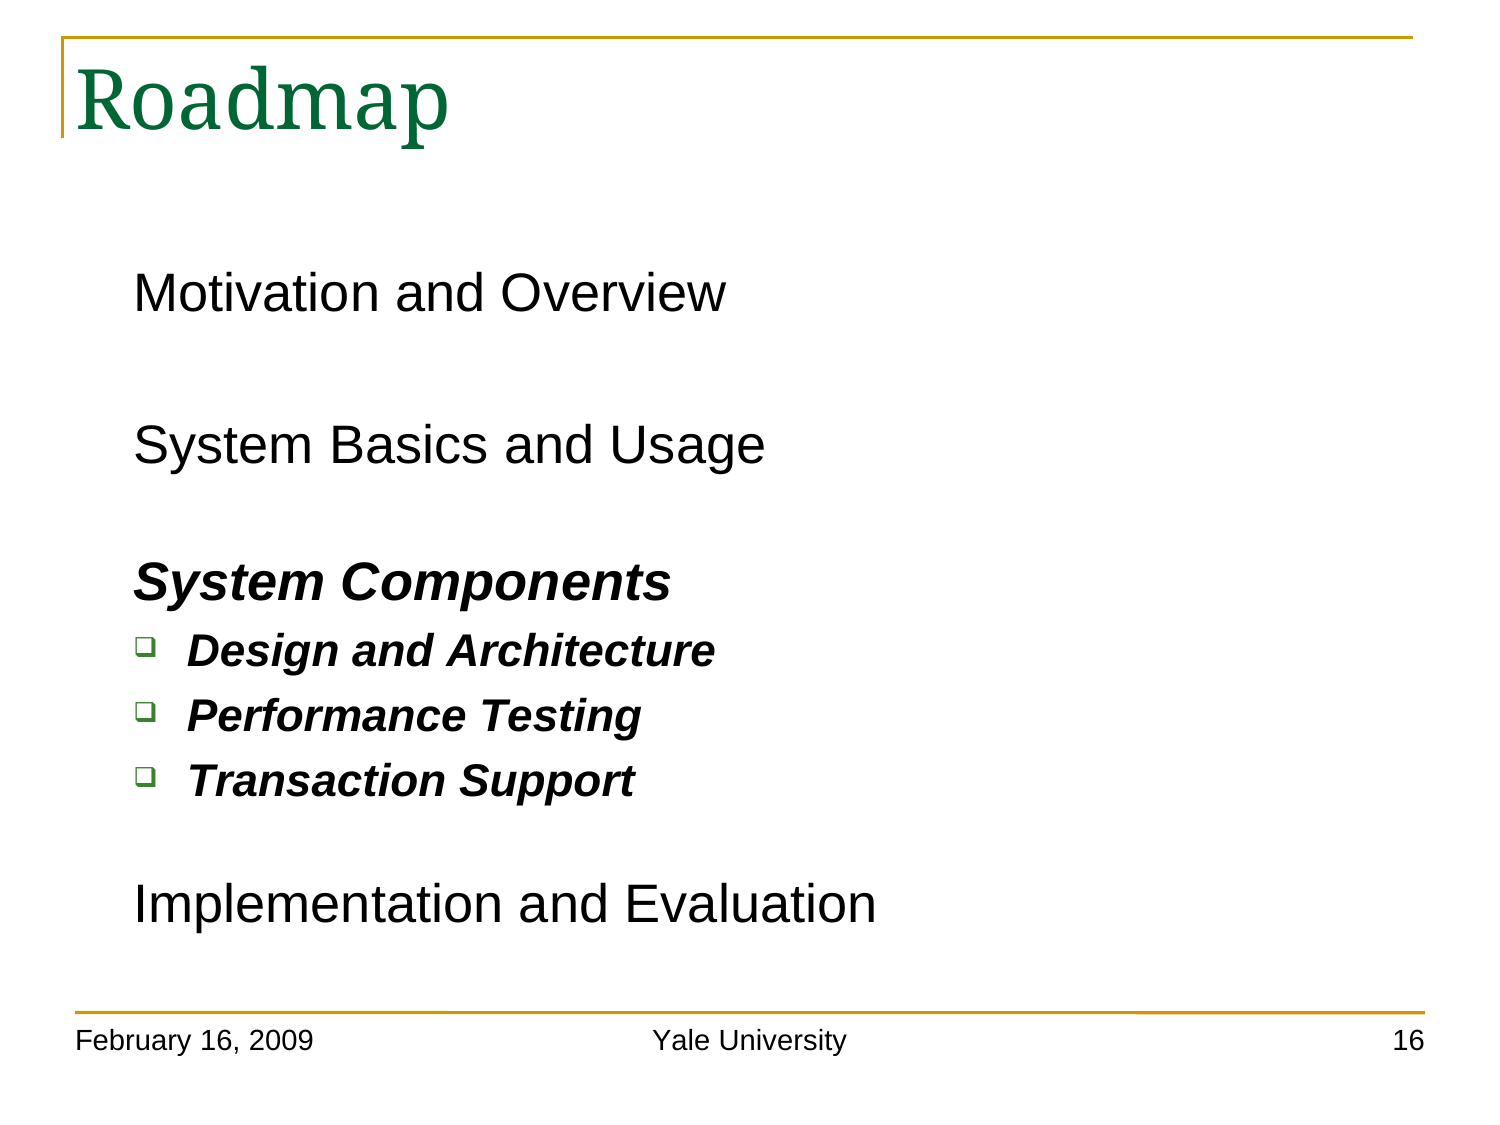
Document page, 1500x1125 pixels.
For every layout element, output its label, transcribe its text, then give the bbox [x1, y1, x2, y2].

title Roadmap [75, 45, 1425, 151]
list Motivation and Overview System Basics and Usage System Components Design and Architecture Performance Testing Transaction Support Implementation and Evaluation [77, 262, 1425, 1006]
